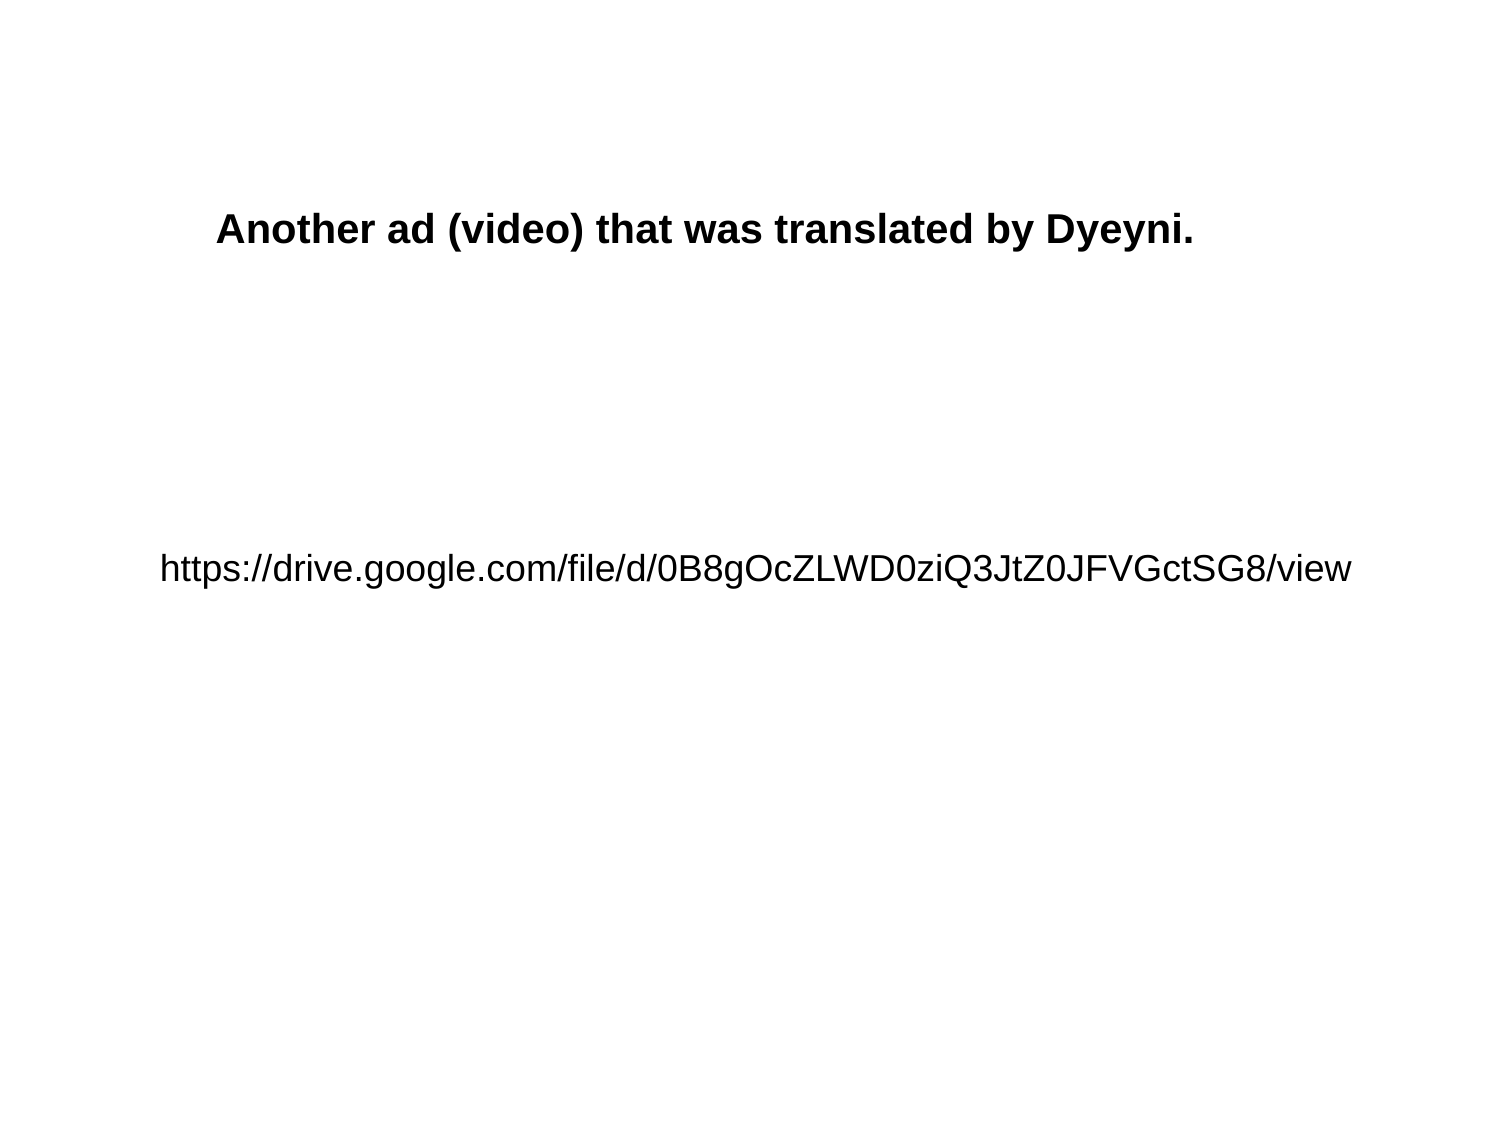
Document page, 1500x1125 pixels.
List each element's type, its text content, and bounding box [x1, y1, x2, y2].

text_box https://drive.google.com/file/d/0B8gOcZLWD0ziQ3JtZ0JFVGctSG8/view [145, 539, 1368, 597]
text_box Another ad (video) that was translated by Dyeyni. [200, 198, 1465, 260]
